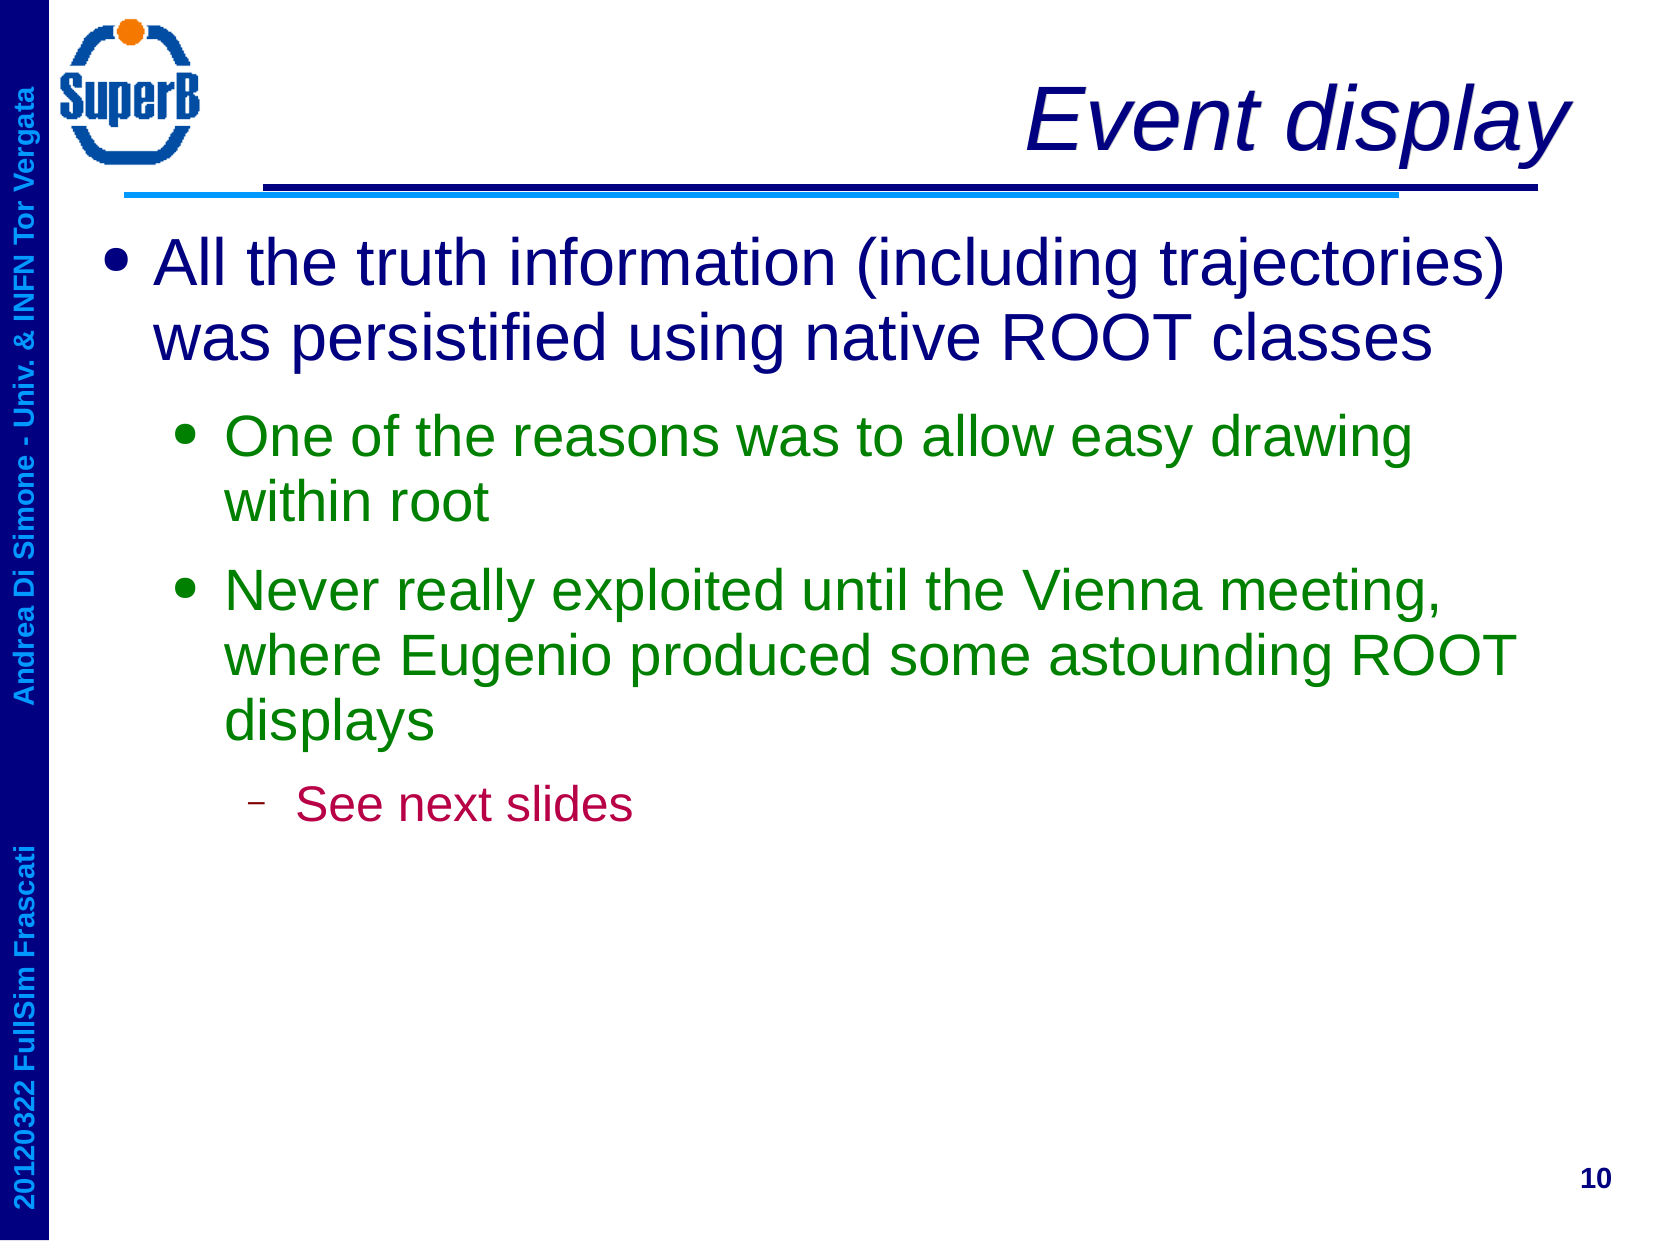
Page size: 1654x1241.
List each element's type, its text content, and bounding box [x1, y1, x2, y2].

picture [51, 16, 208, 170]
list All the truth information (including trajectories) was persistified using native ROOT classes One of the reasons was to allow easy drawing within root Never really exploited until the Vienna meeting, where Eugenio produced some astounding ROOT displays See next slides [82, 225, 1571, 1044]
title Event display [82, 49, 1571, 188]
